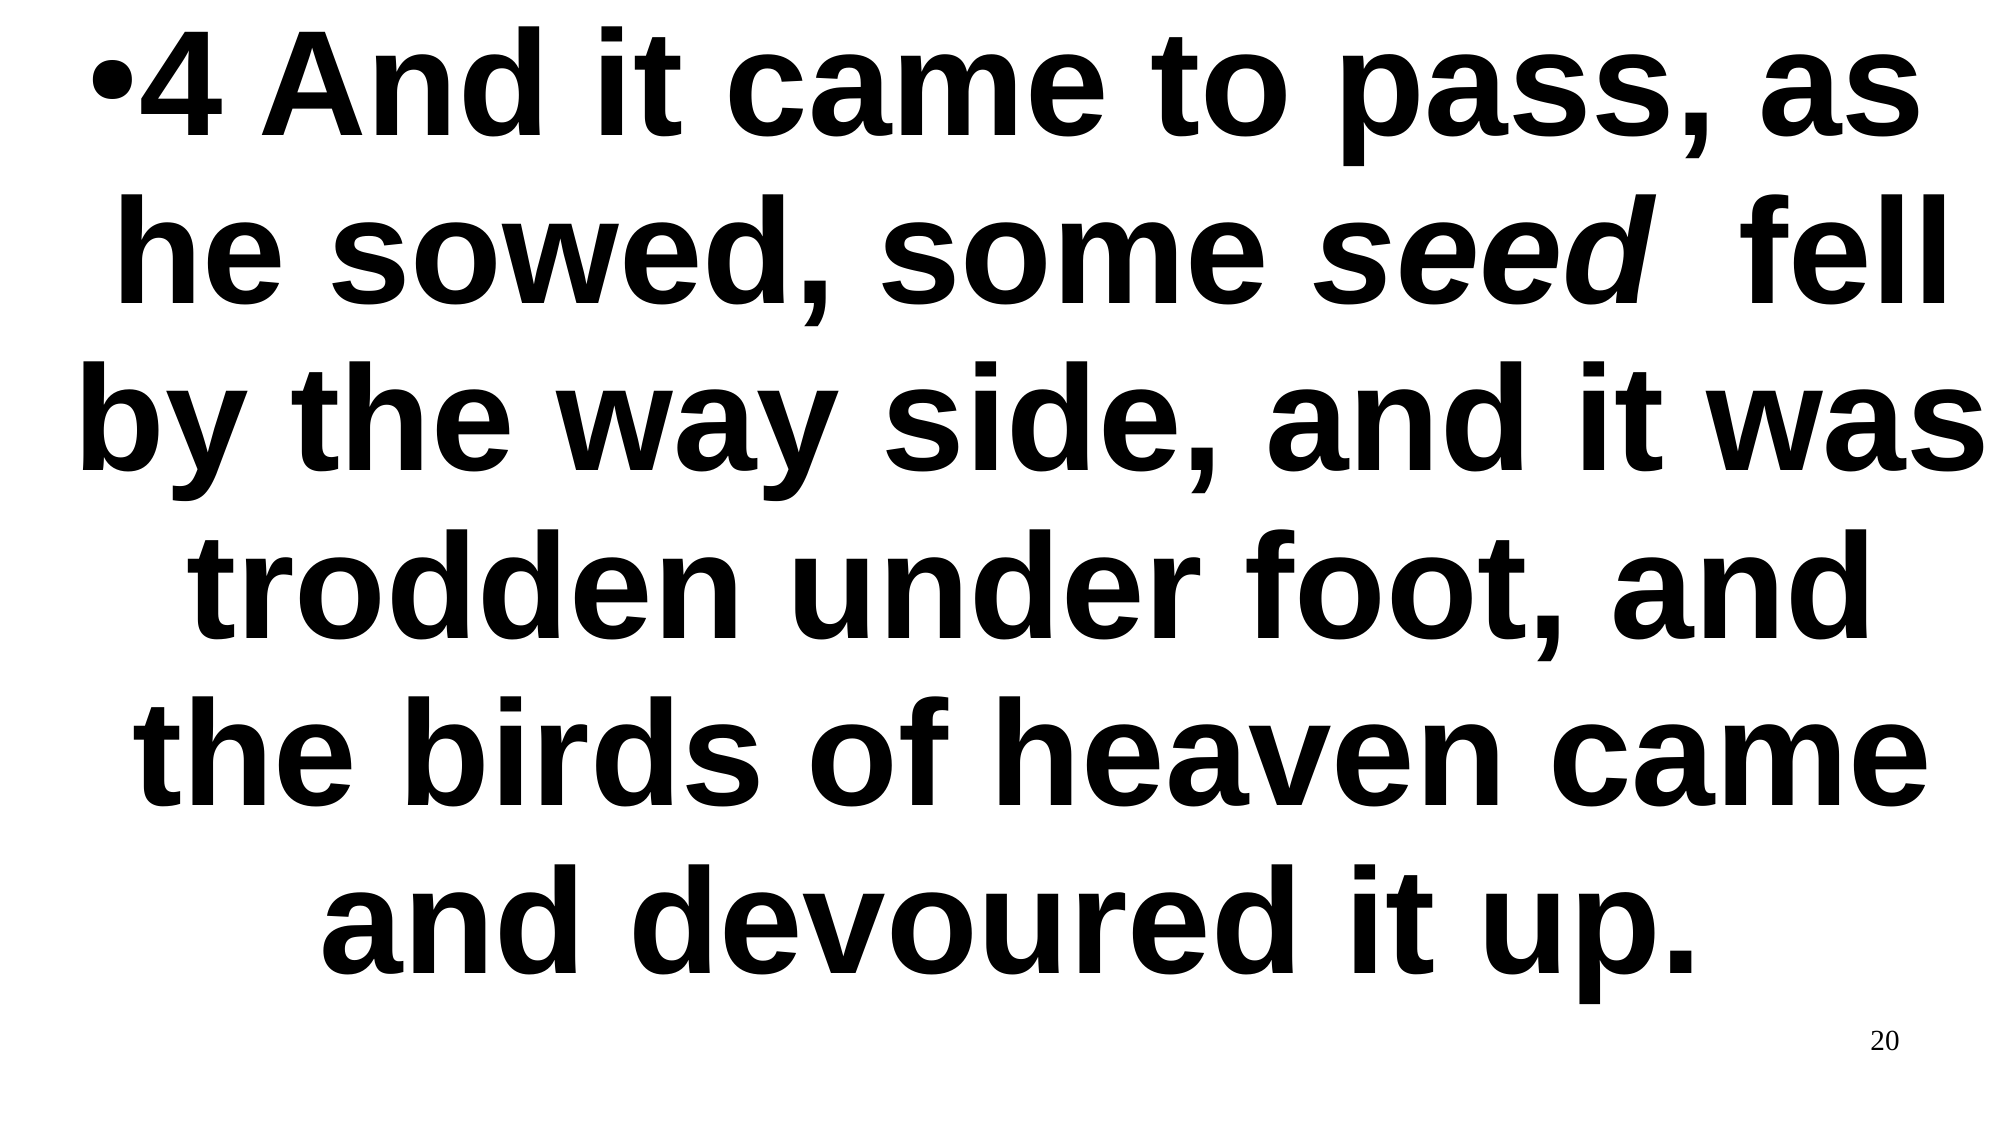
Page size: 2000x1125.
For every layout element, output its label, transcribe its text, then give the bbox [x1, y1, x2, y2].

list 4 And it came to pass, as he sowed, some seed fell by the way side, and it was trodden under foot, and the birds of heaven came and devoured it up. [0, 0, 1996, 1123]
